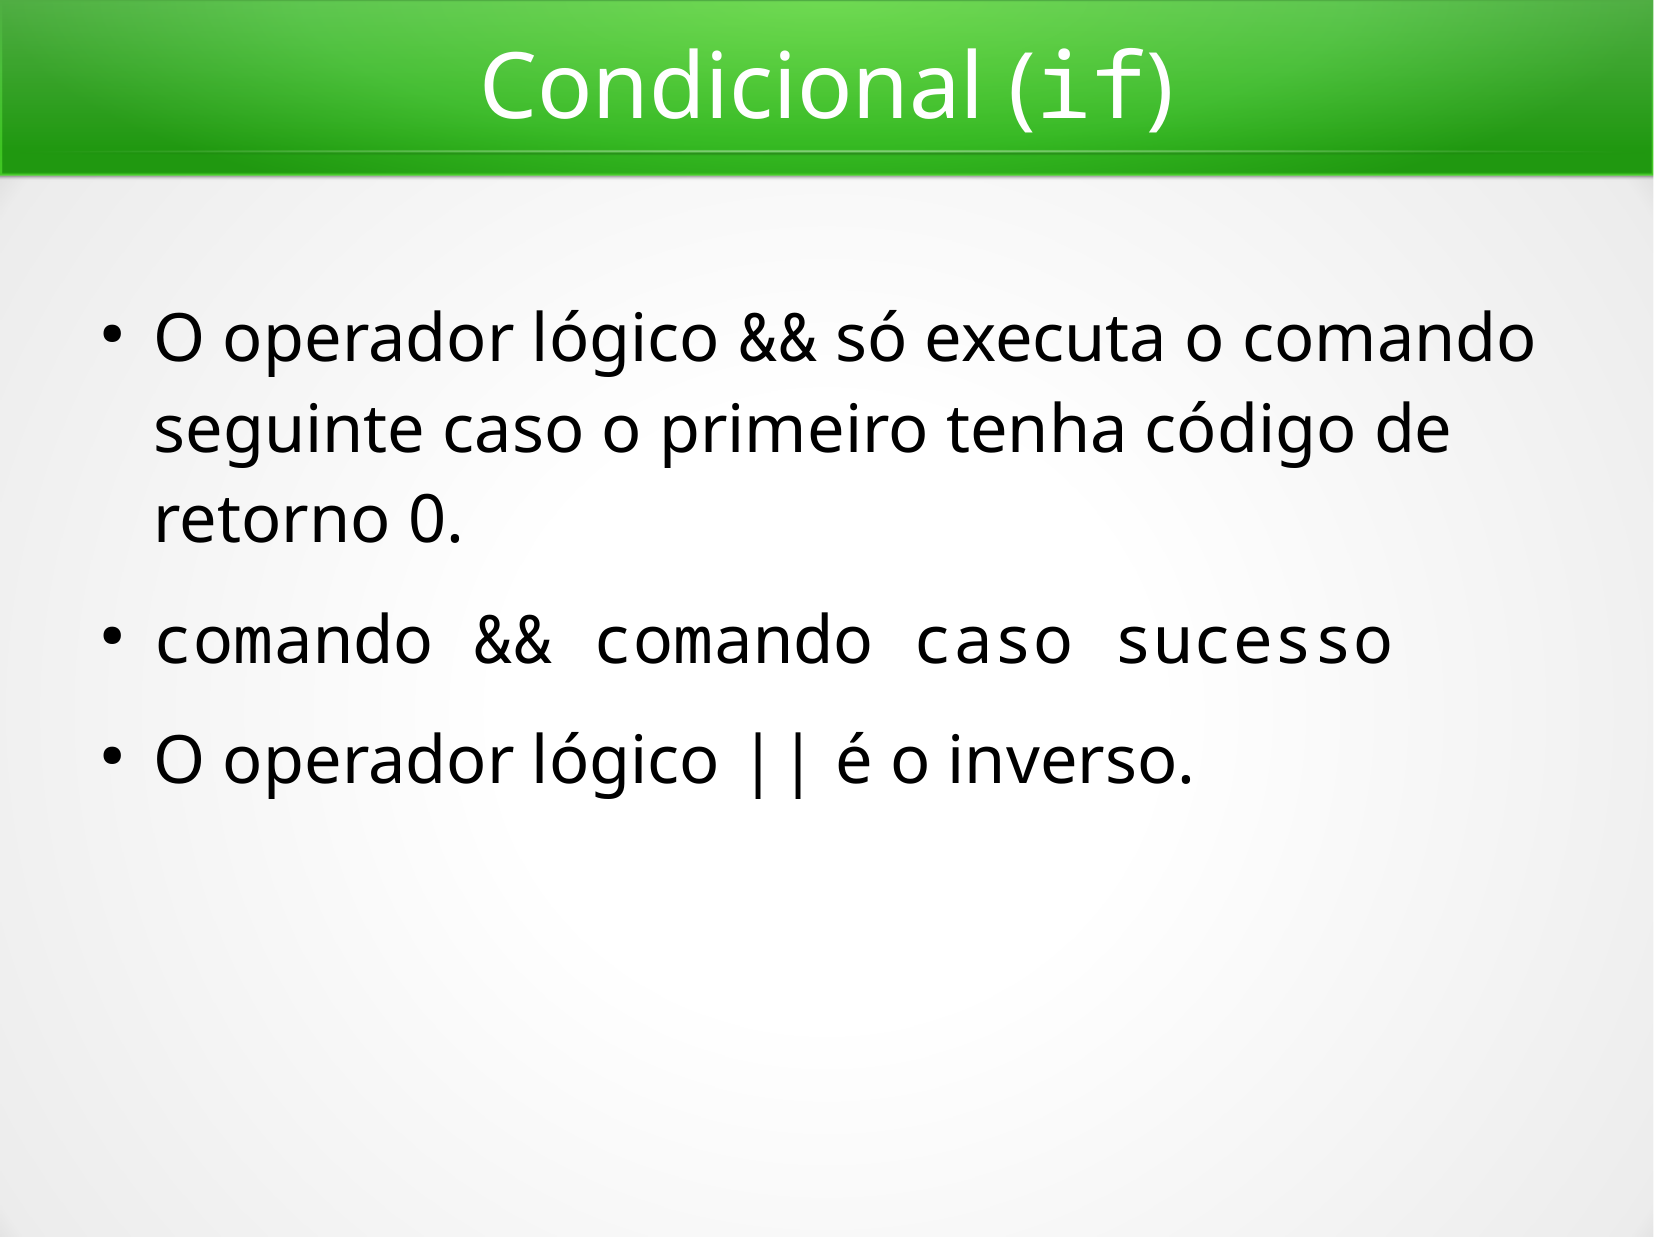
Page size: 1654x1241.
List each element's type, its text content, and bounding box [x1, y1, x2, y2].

list O operador lógico && só executa o comando seguinte caso o primeiro tenha código de retorno 0. comando && comando caso sucesso O operador lógico || é o inverso. [82, 290, 1571, 815]
title Condicional (if) [82, 11, 1571, 154]
picture [0, 0, 1654, 1237]
